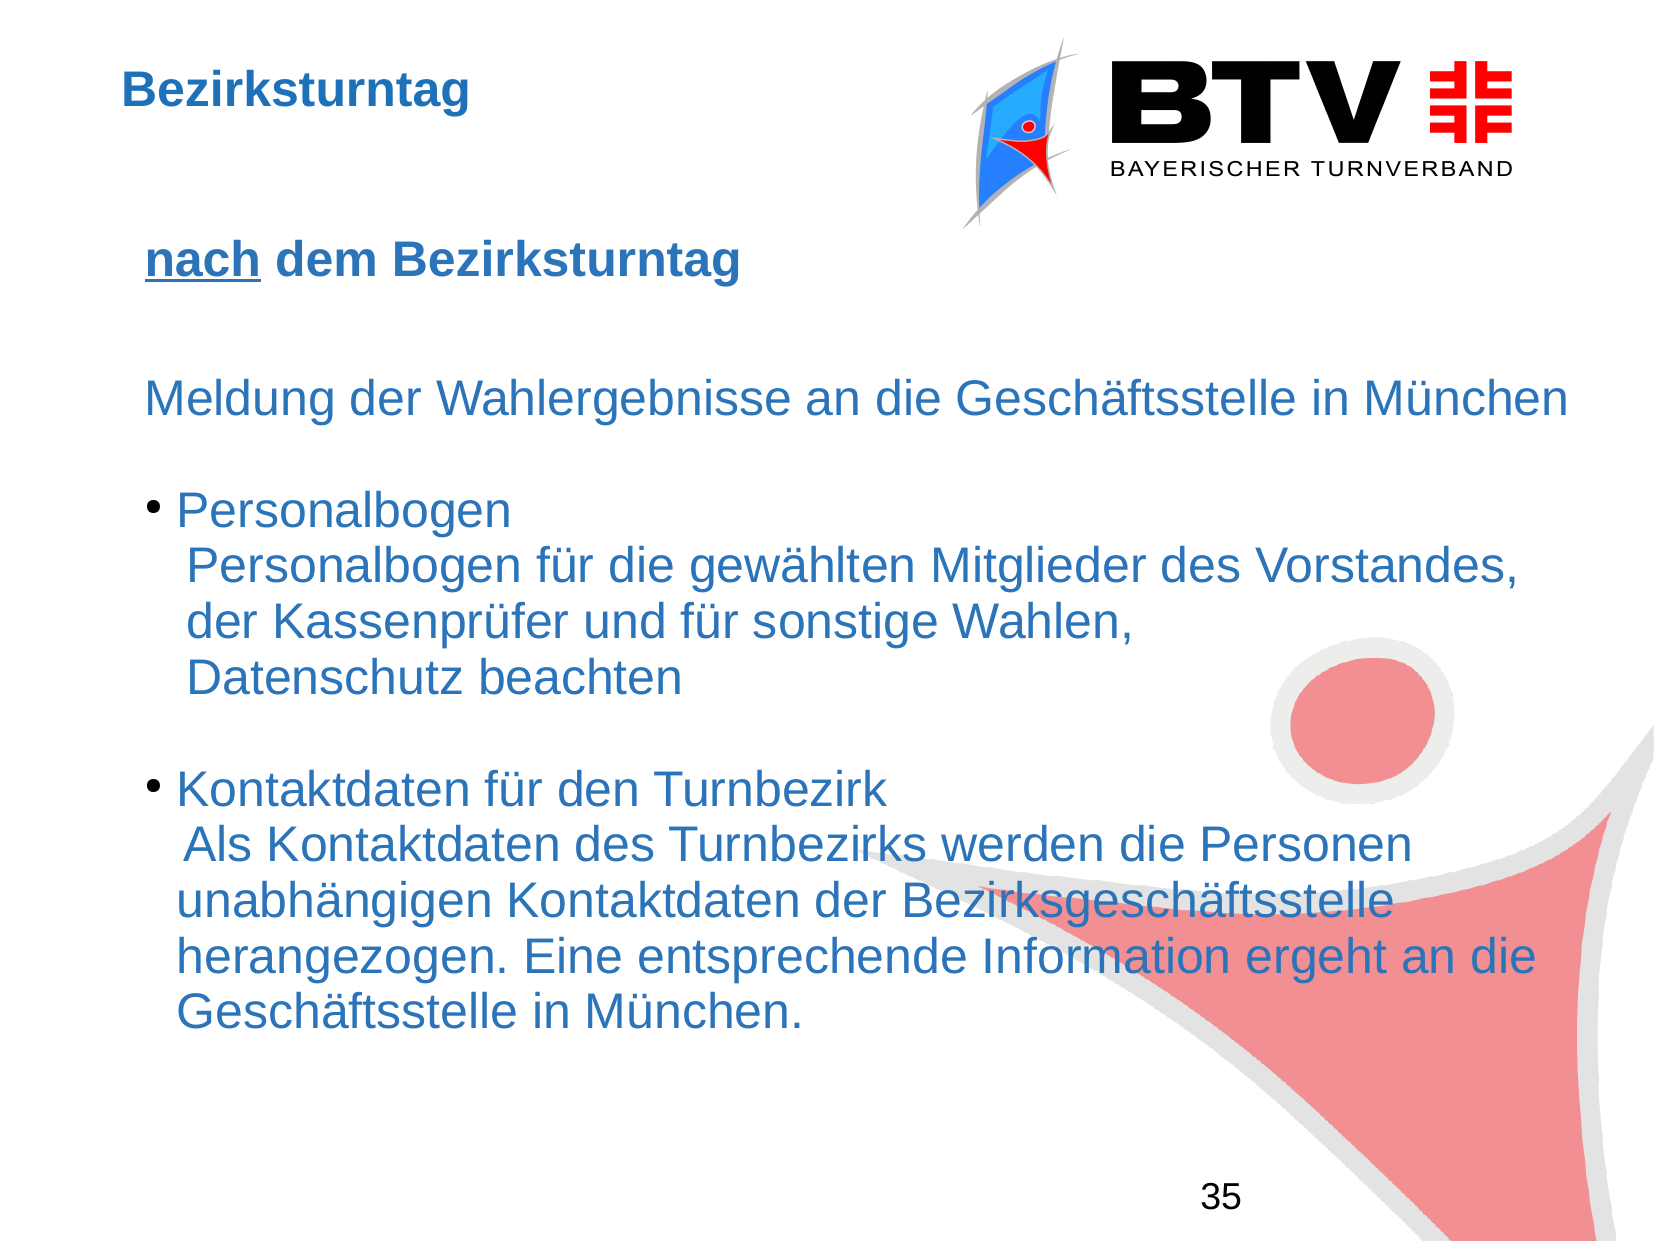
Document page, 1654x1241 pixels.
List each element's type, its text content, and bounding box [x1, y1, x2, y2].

picture [939, 24, 1548, 224]
subtitle nach dem Bezirksturntag Meldung der Wahlergebnisse an die Geschäftsstelle in München Personalbogen Personalbogen für die gewählten Mitglieder des Vorstandes, der Kassenprüfer und für sonstige Wahlen, Datenschutz beachten Kontaktdaten für den Turnbezirk Als Kontaktdaten des Turnbezirks werden die Personen unabhängigen Kontaktdaten der Bezirksgeschäftsstelle herangezogen. Eine entsprechende Information ergeht an die Geschäftsstelle in München. [129, 224, 1595, 1182]
picture [854, 637, 1654, 1241]
title Bezirksturntag [106, 54, 892, 201]
text_box <Nummer> [1185, 1182, 1571, 1216]
